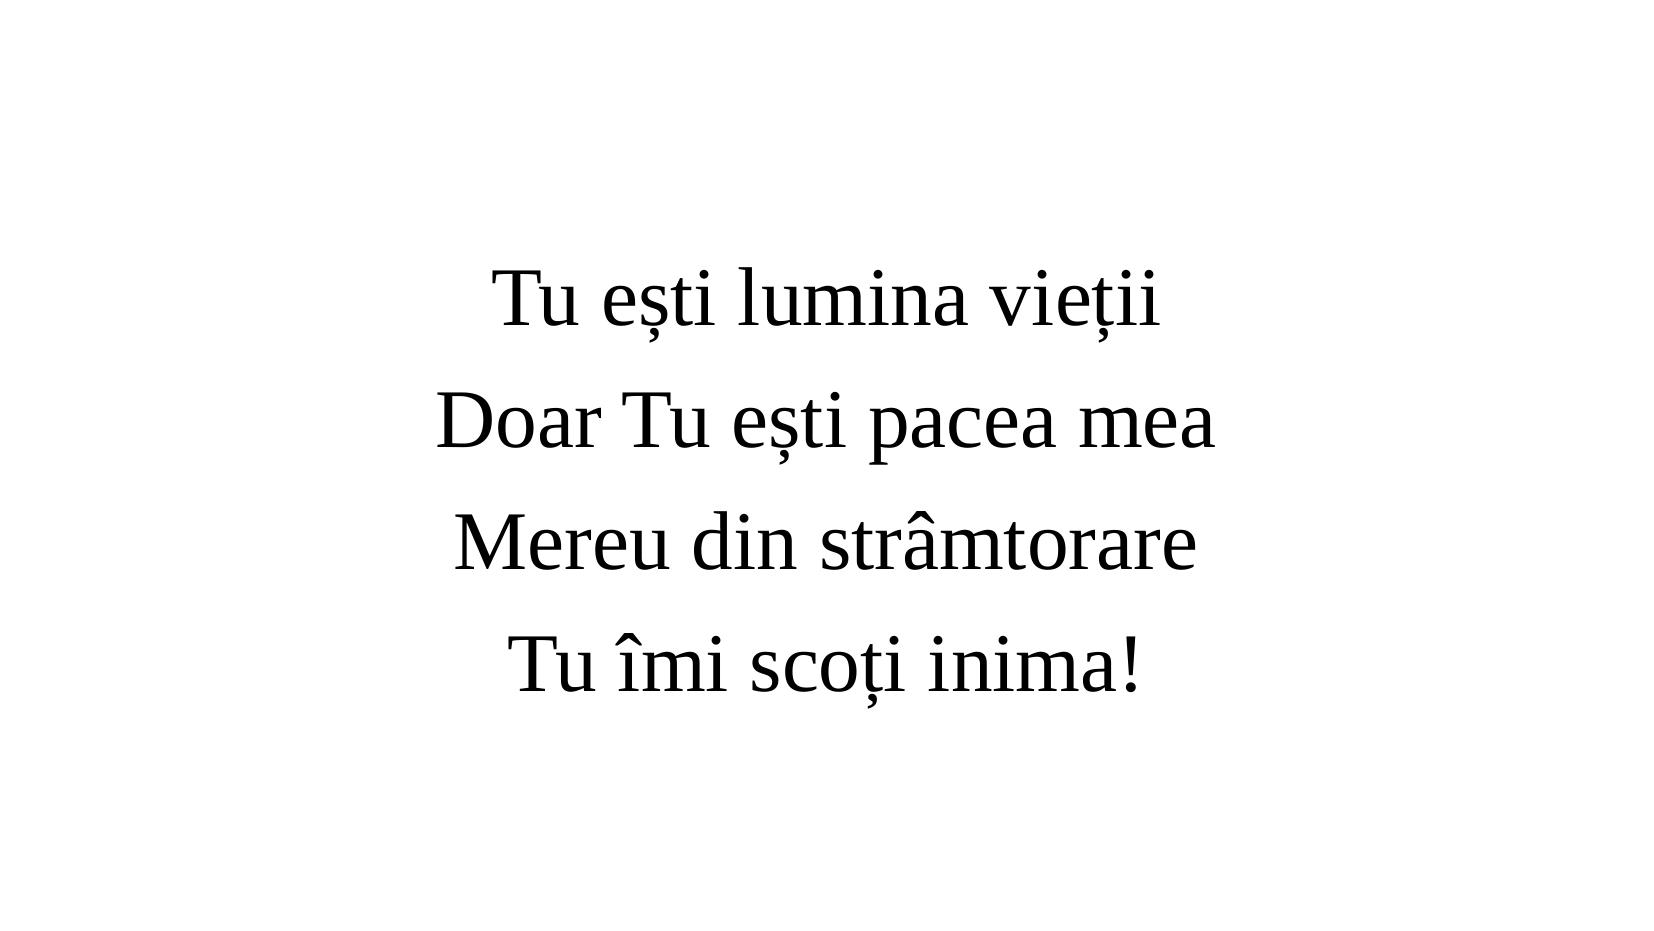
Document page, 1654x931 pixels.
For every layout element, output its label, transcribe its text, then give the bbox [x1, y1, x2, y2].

subtitle Tu ești lumina vieții Doar Tu ești pacea mea Mereu din strâmtorare Tu îmi scoți inima! [165, 238, 1489, 713]
